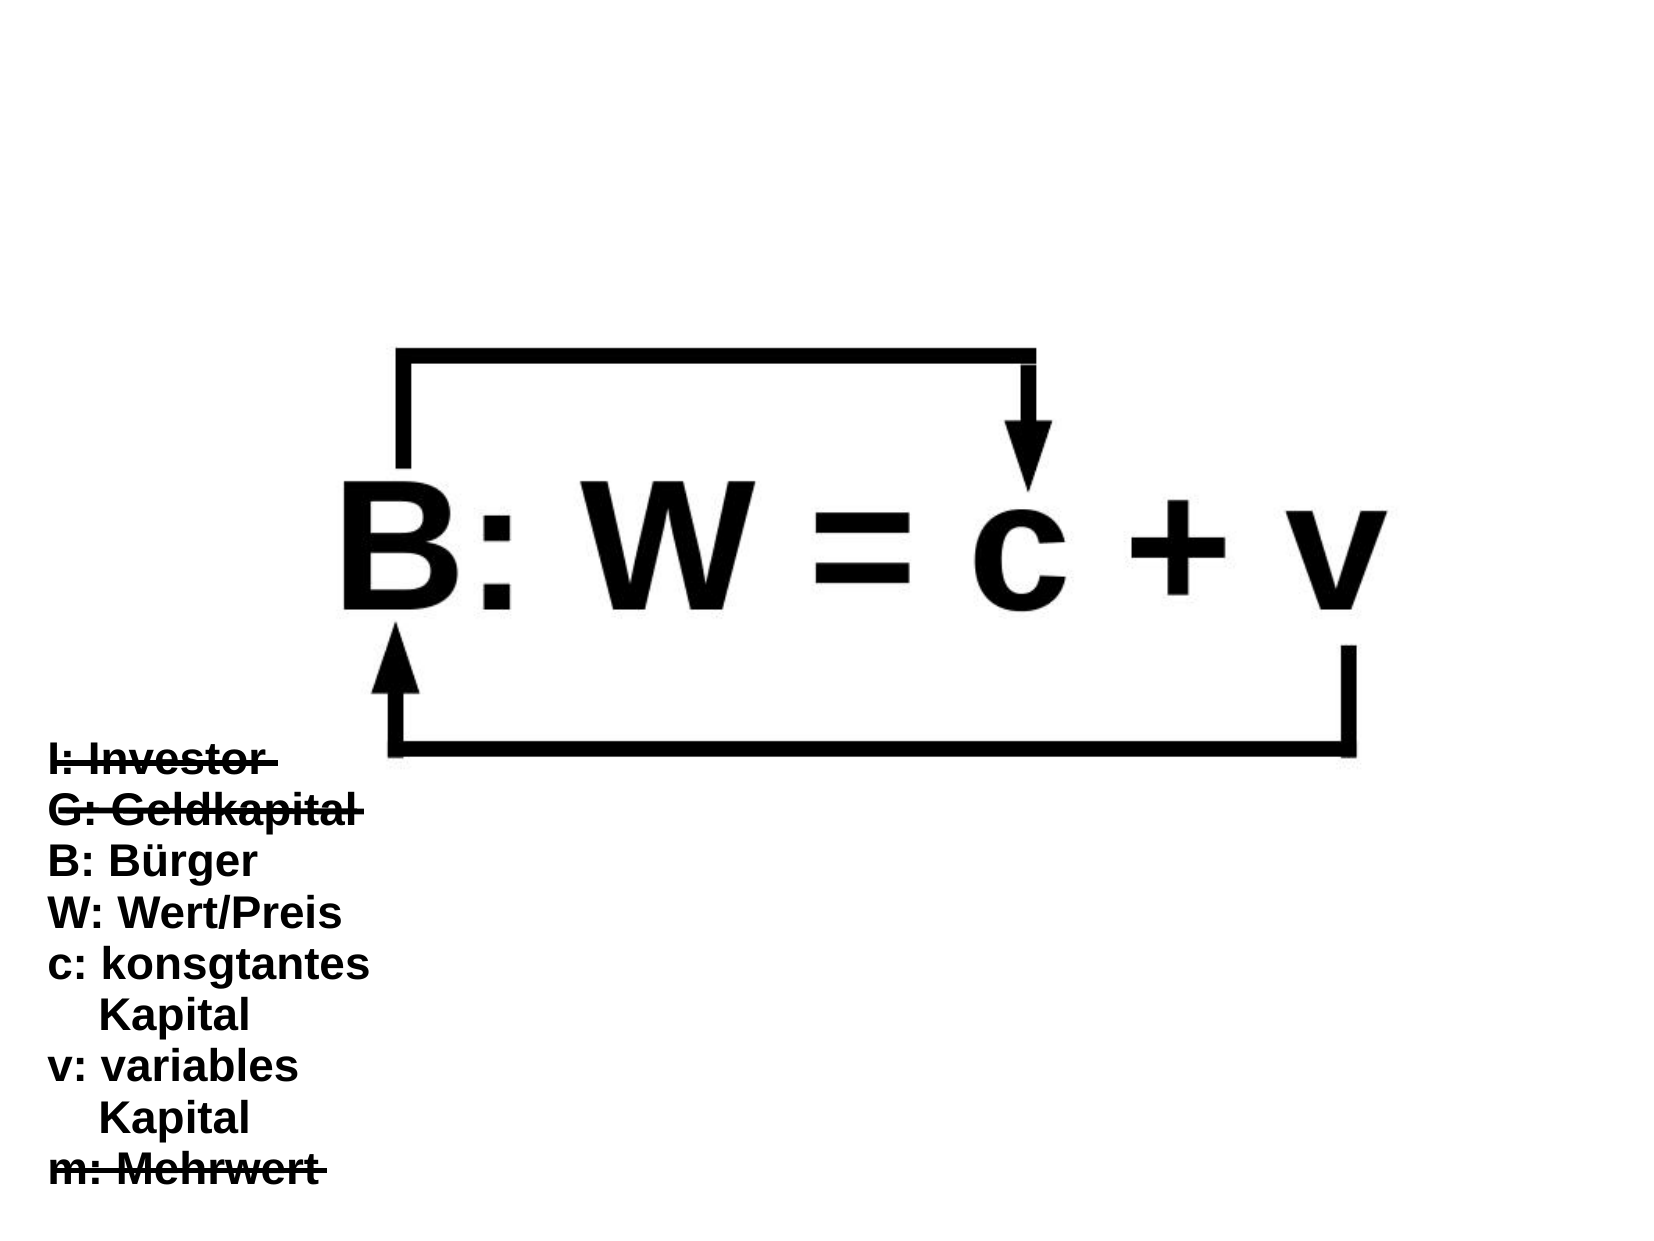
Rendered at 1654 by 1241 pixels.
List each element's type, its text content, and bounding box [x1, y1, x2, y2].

text_box I: Investor G: Geldkapital B: Bürger W: Wert/Preis c: konsgtantes Kapital v: variables Kapital m: Mehrwert [32, 725, 386, 1202]
picture [274, 306, 1435, 804]
